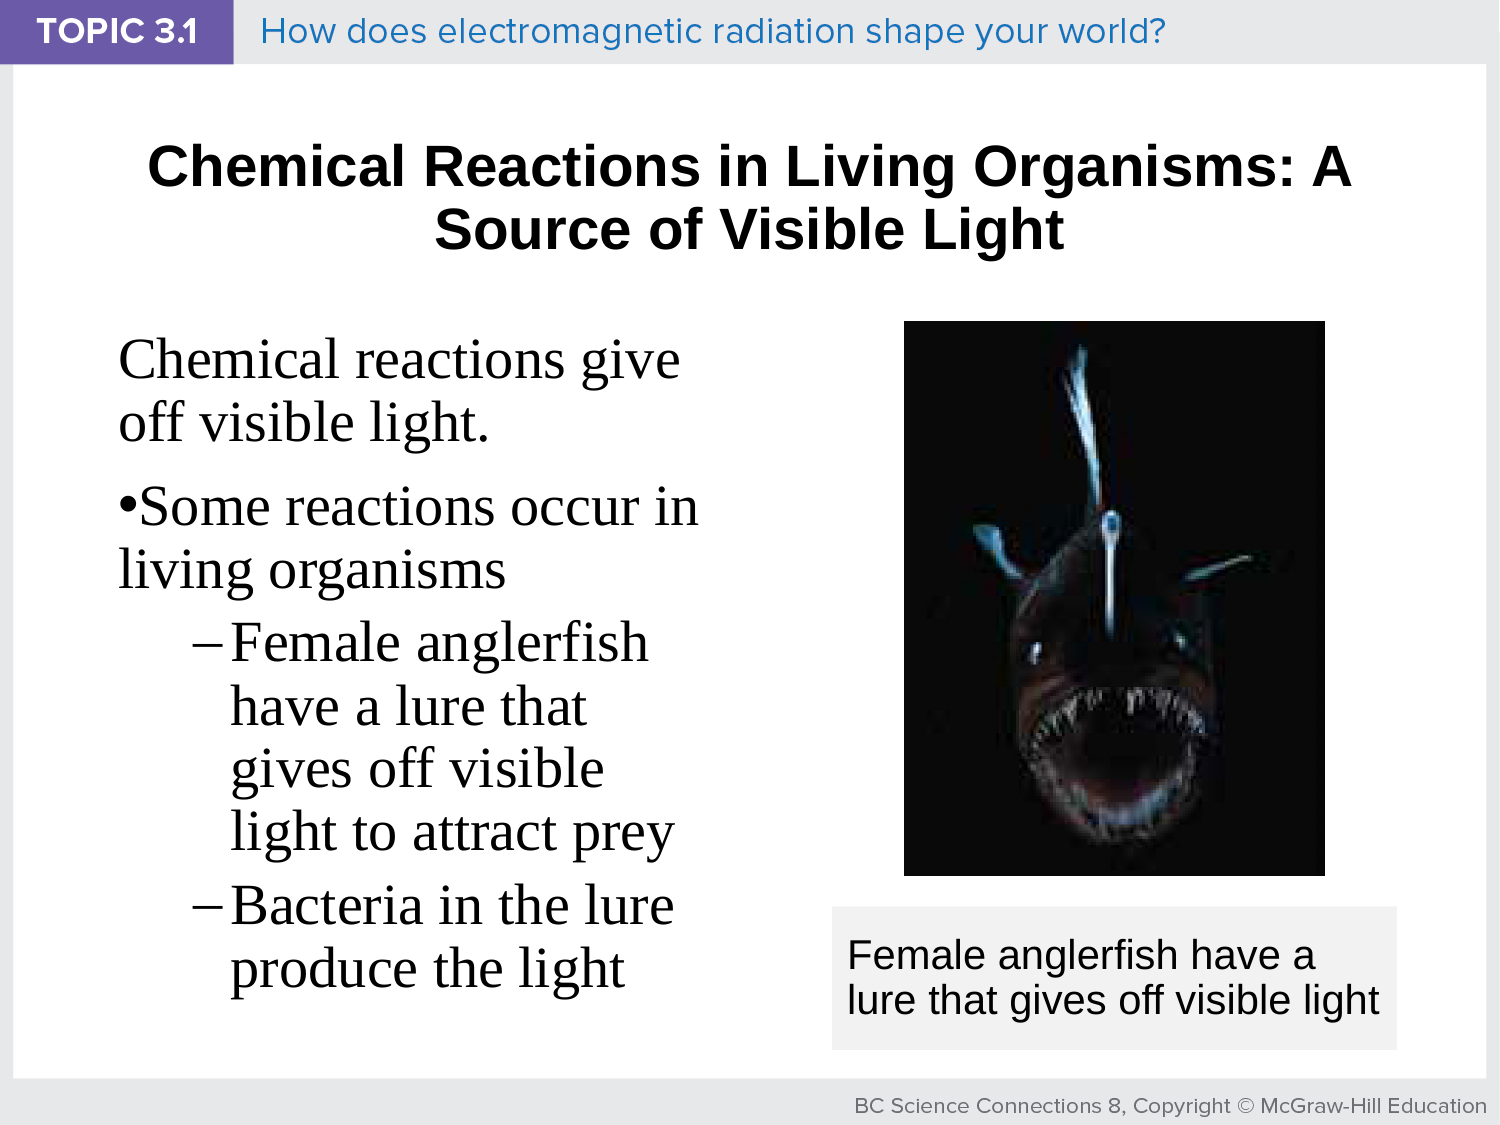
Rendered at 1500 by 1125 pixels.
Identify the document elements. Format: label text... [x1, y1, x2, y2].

list Female anglerfish have a lure that gives off visible light [832, 906, 1397, 1050]
picture [0, 0, 1500, 1082]
title Chemical Reactions in Living Organisms: A Source of Visible Light [103, 76, 1397, 322]
list Chemical reactions give off visible light. Some reactions occur in living organisms Female anglerfish have a lure that gives off visible light to attract prey Bacteria in the lure produce the light [103, 321, 741, 1014]
